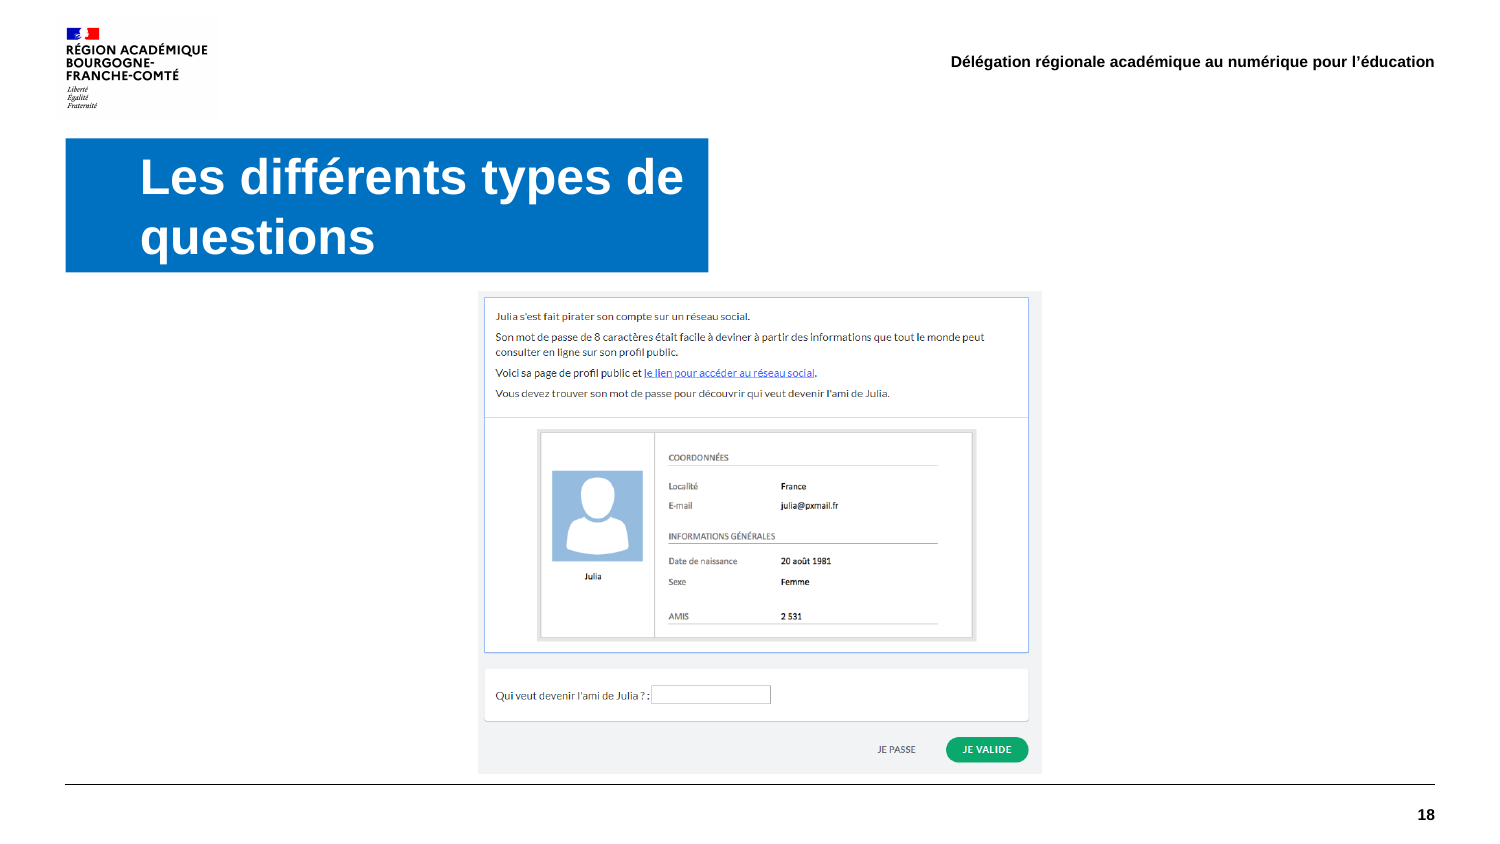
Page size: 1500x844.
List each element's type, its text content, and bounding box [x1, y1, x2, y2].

picture [55, 16, 219, 120]
footer Délégation régionale académique au numérique pour l’éducation [470, 32, 1436, 92]
slide_number <numéro> [1213, 784, 1436, 844]
list Les différents types de questions [65, 138, 709, 273]
picture [478, 291, 1042, 774]
